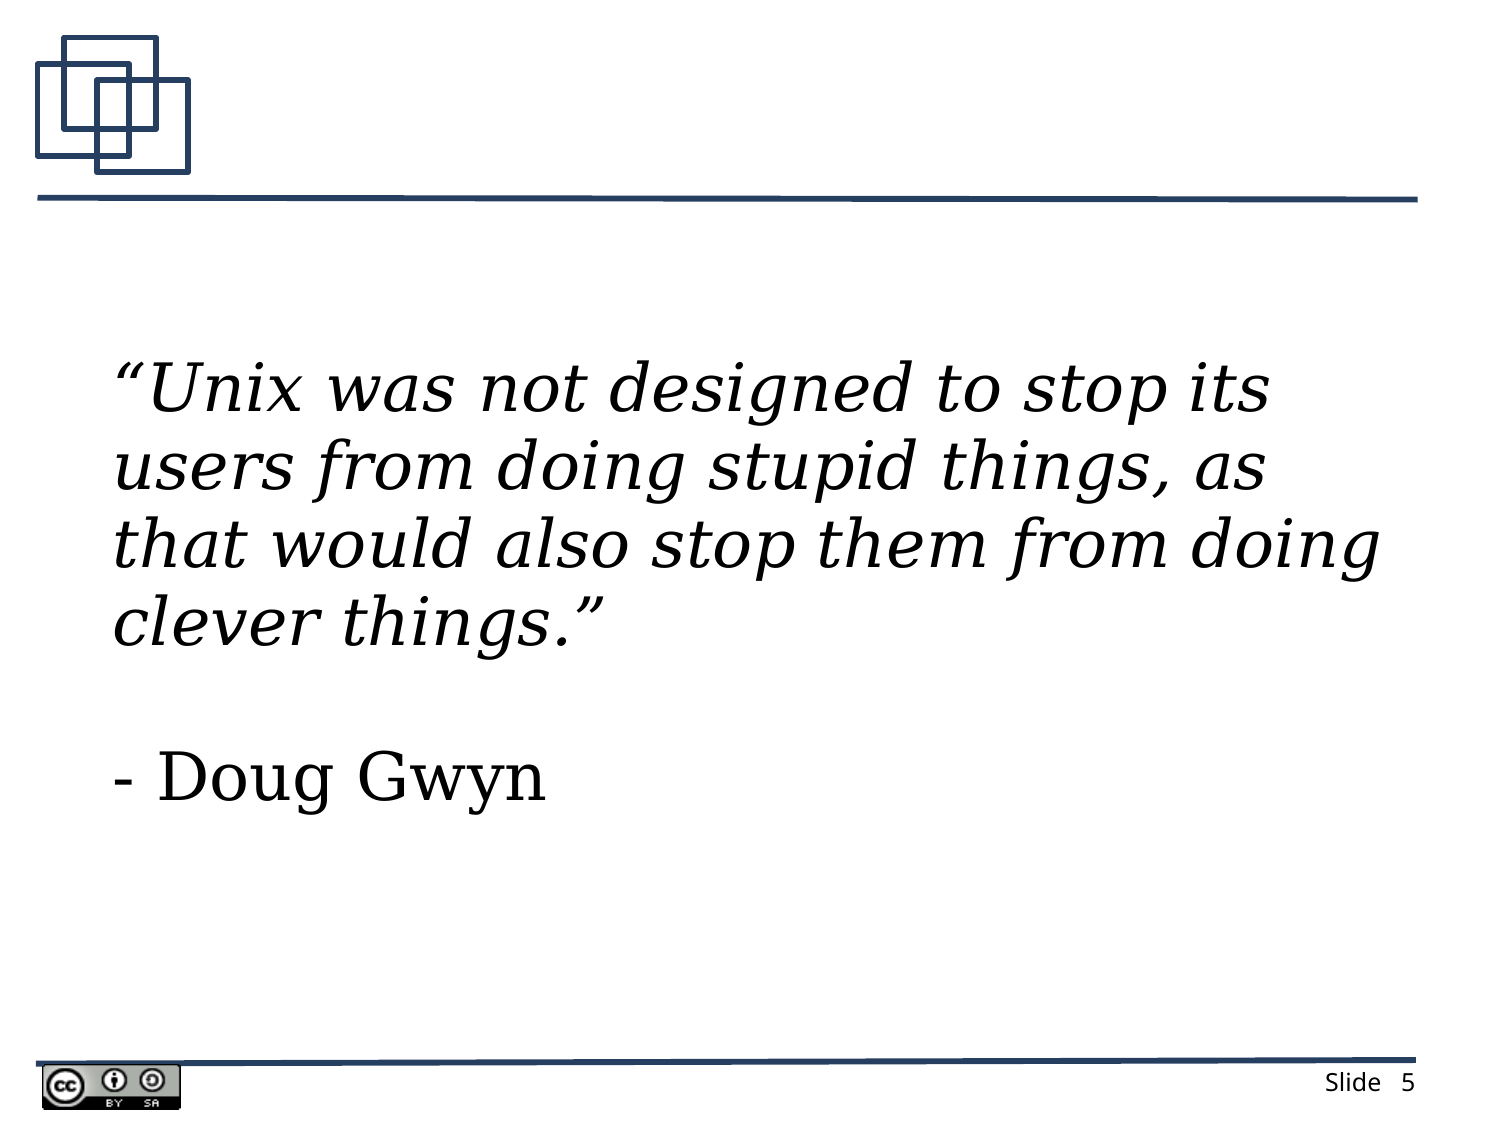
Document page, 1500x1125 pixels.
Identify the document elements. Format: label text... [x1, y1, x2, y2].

subtitle “Unix was not designed to stop its users from doing stupid things, as that would also stop them from doing clever things.” - Doug Gwyn [112, 224, 1388, 1020]
picture [42, 1064, 181, 1110]
